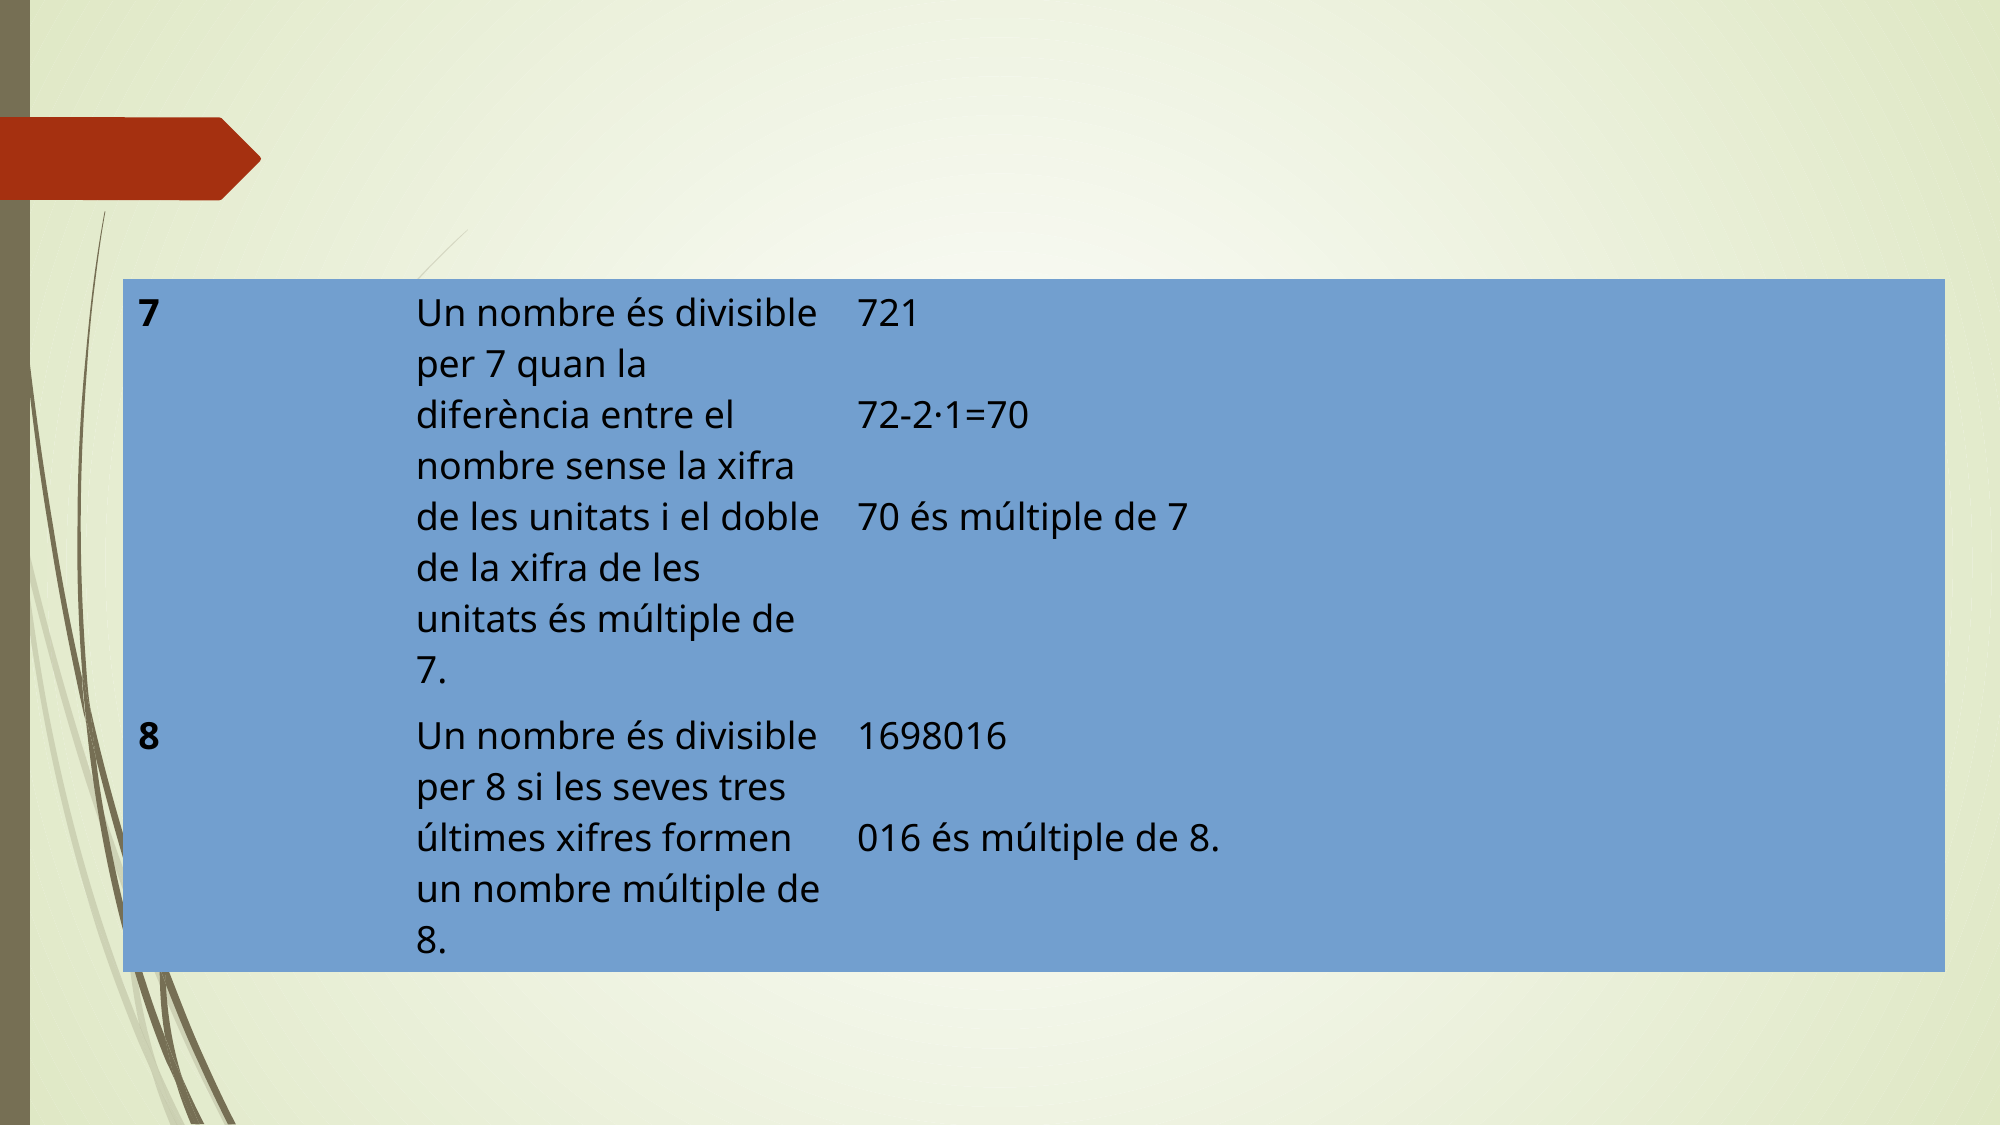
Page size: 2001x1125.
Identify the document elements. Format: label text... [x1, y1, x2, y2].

table_header 7 [123, 279, 401, 702]
table_header 721 72-2·1=70 70 és múltiple de 7 [842, 279, 1945, 702]
table_cell 8 [123, 702, 401, 972]
table_cell Un nombre és divisible per 8 si les seves tres últimes xifres formen un nombre múltiple de 8. [401, 702, 842, 972]
table_header Un nombre és divisible per 7 quan la diferència entre el nombre sense la xifra de les unitats i el doble de la xifra de les unitats és múltiple de 7. [401, 279, 842, 702]
table_cell 1698016 016 és múltiple de 8. [842, 702, 1945, 972]
